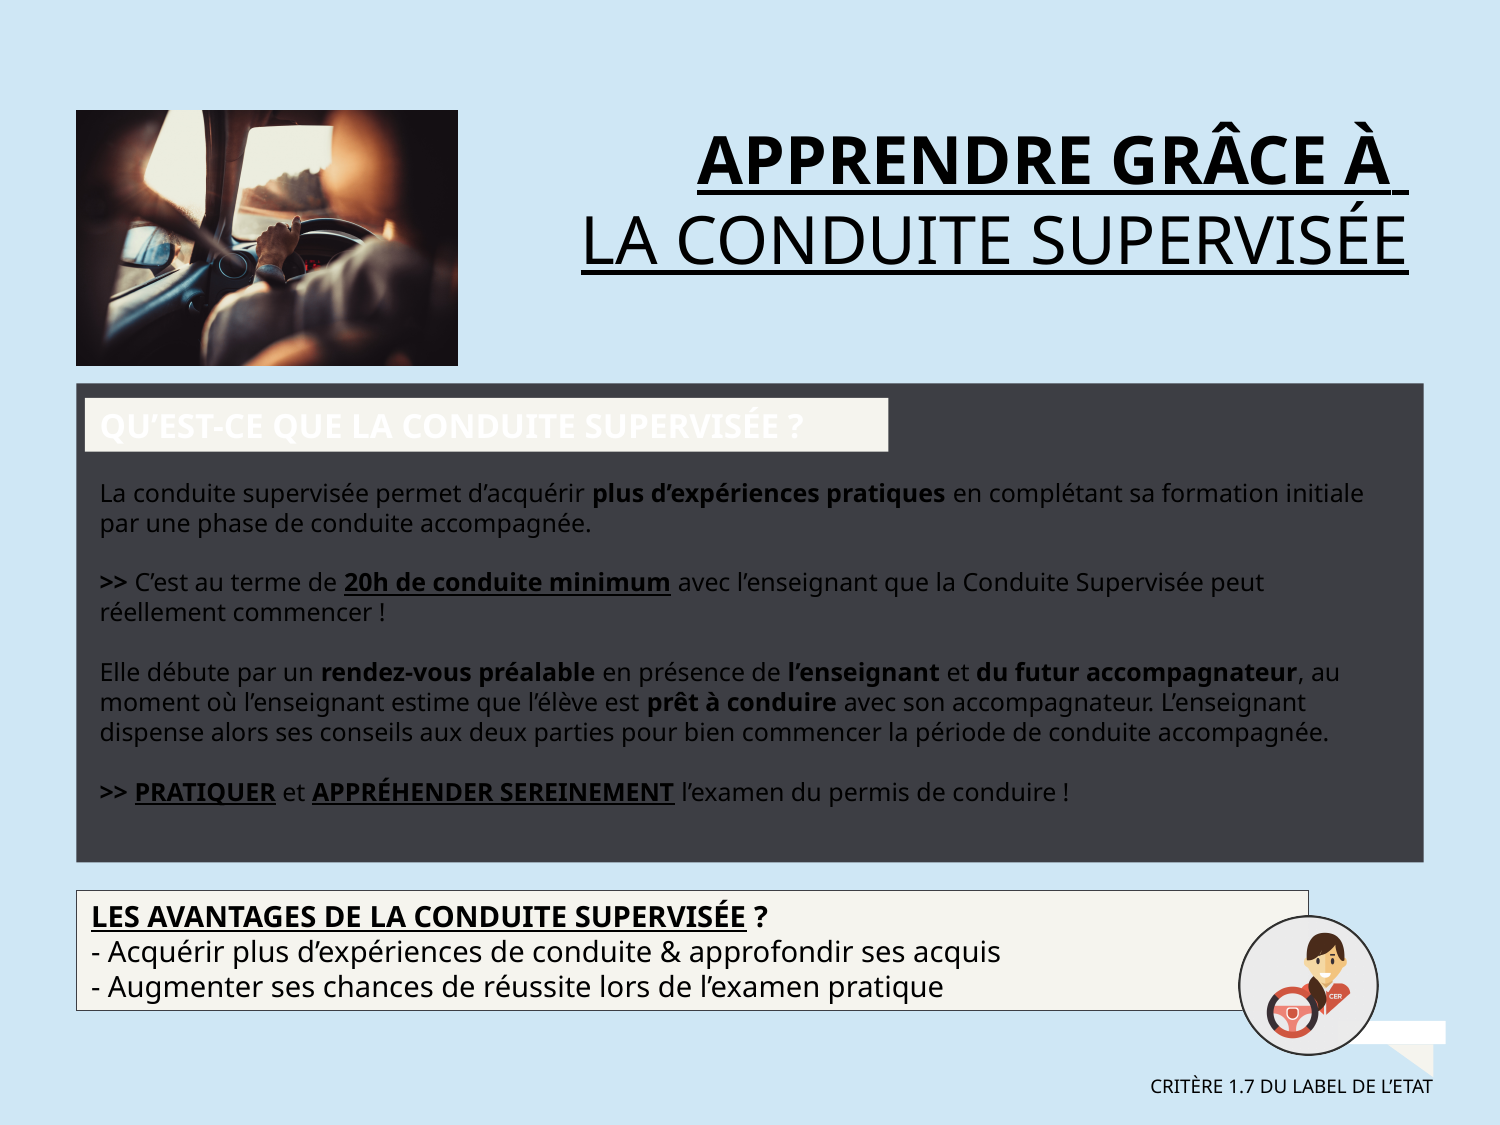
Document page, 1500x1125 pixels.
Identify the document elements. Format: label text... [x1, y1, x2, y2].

picture [76, 110, 458, 366]
picture [1238, 915, 1379, 1056]
text_box CRITÈRE 1.7 DU LABEL DE L’ETAT [1135, 1067, 1483, 1106]
text_box [1379, 1020, 1446, 1067]
text_box APPRENDRE GRÂCE À LA CONDUITE SUPERVISÉE [319, 110, 1424, 286]
text_box [76, 383, 1424, 863]
text_box LES AVANTAGES DE LA CONDUITE SUPERVISÉE ? - Acquérir plus d’expériences de conduite & approfondir ses acquis - Augmenter ses chances de réussite lors de l’examen pratique [76, 890, 1309, 1011]
text_box La conduite supervisée permet d’acquérir plus d’expériences pratiques en complétant sa formation initiale par une phase de conduite accompagnée. >> C’est au terme de 20h de conduite minimum avec l’enseignant que la Conduite Supervisée peut réellement commencer ! Elle débute par un rendez-vous préalable en présence de l’enseignant et du futur accompagnateur, au moment où l’enseignant estime que l’élève est prêt à conduire avec son accompagnateur. L’enseignant dispense alors ses conseils aux deux parties pour bien commencer la période de conduite accompagnée. >> PRATIQUER et APPRÉHENDER SEREINEMENT l’examen du permis de conduire ! [84, 469, 1393, 814]
text_box QU’EST-CE QUE LA CONDUITE SUPERVISÉE ? [84, 397, 889, 452]
